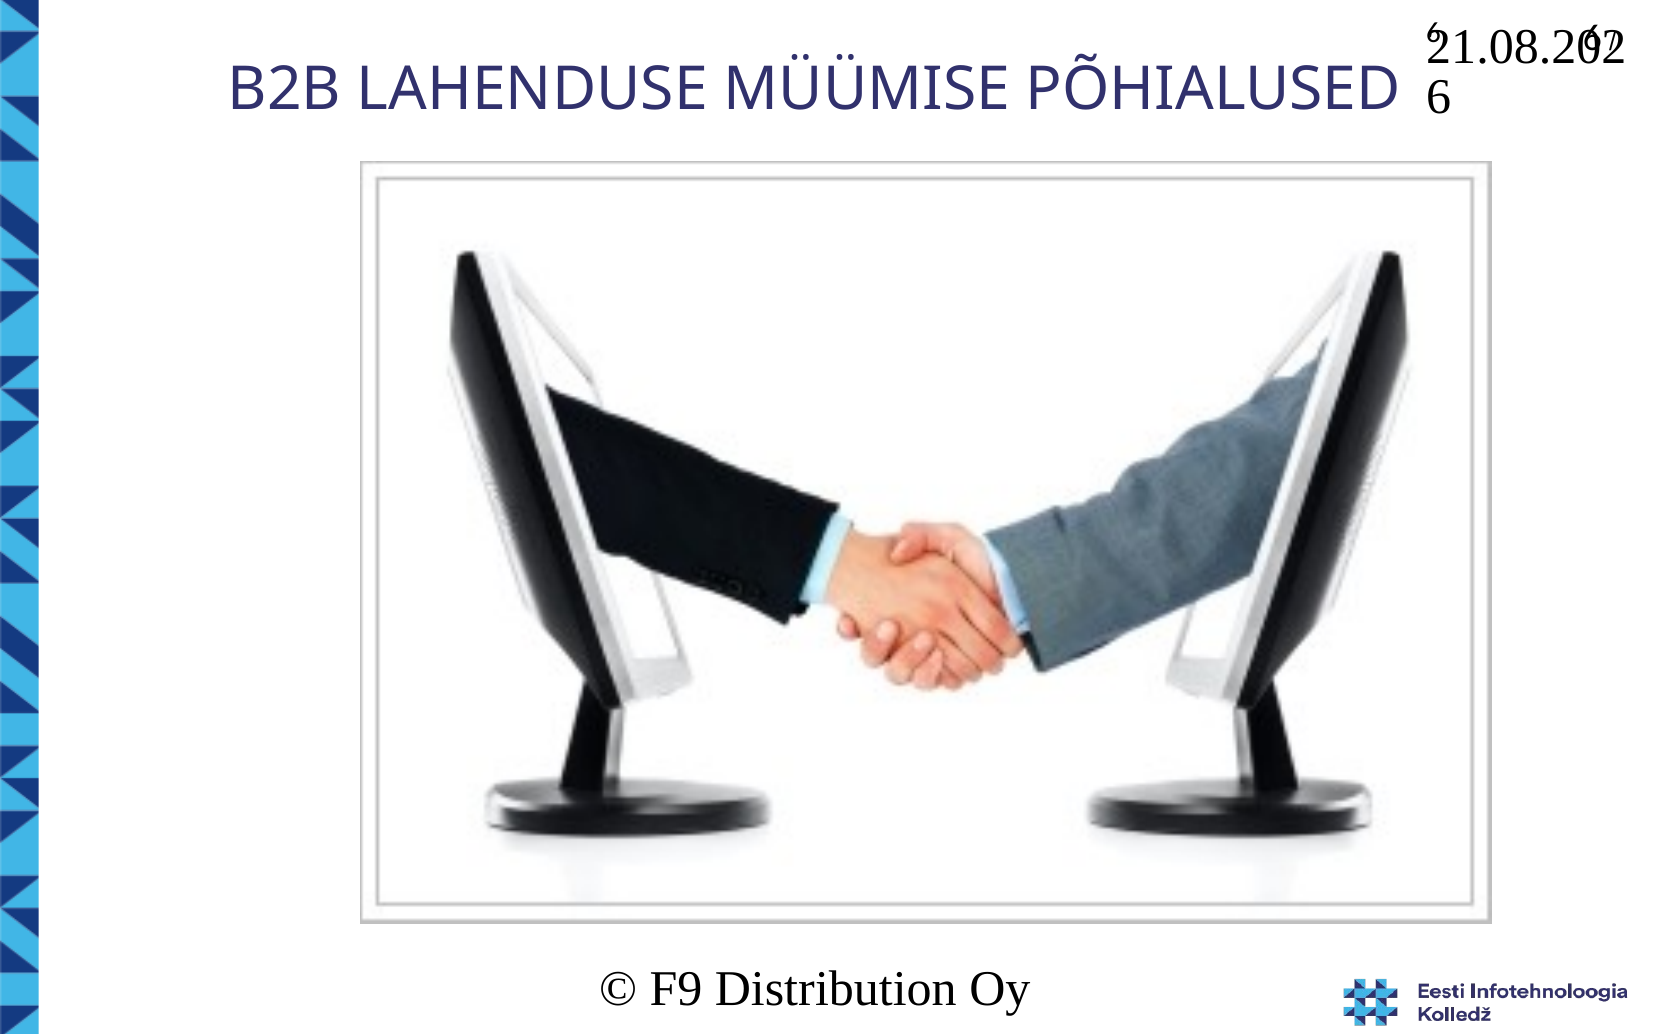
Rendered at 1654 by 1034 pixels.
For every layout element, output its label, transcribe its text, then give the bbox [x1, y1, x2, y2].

title B2B LAHENDUSE MÜÜMISE PÕHIALUSED [70, 41, 1630, 130]
picture [360, 161, 1492, 924]
footer © F9 Distribution Oy [584, 957, 1108, 1013]
slide_number <number> [1411, 5, 1648, 49]
